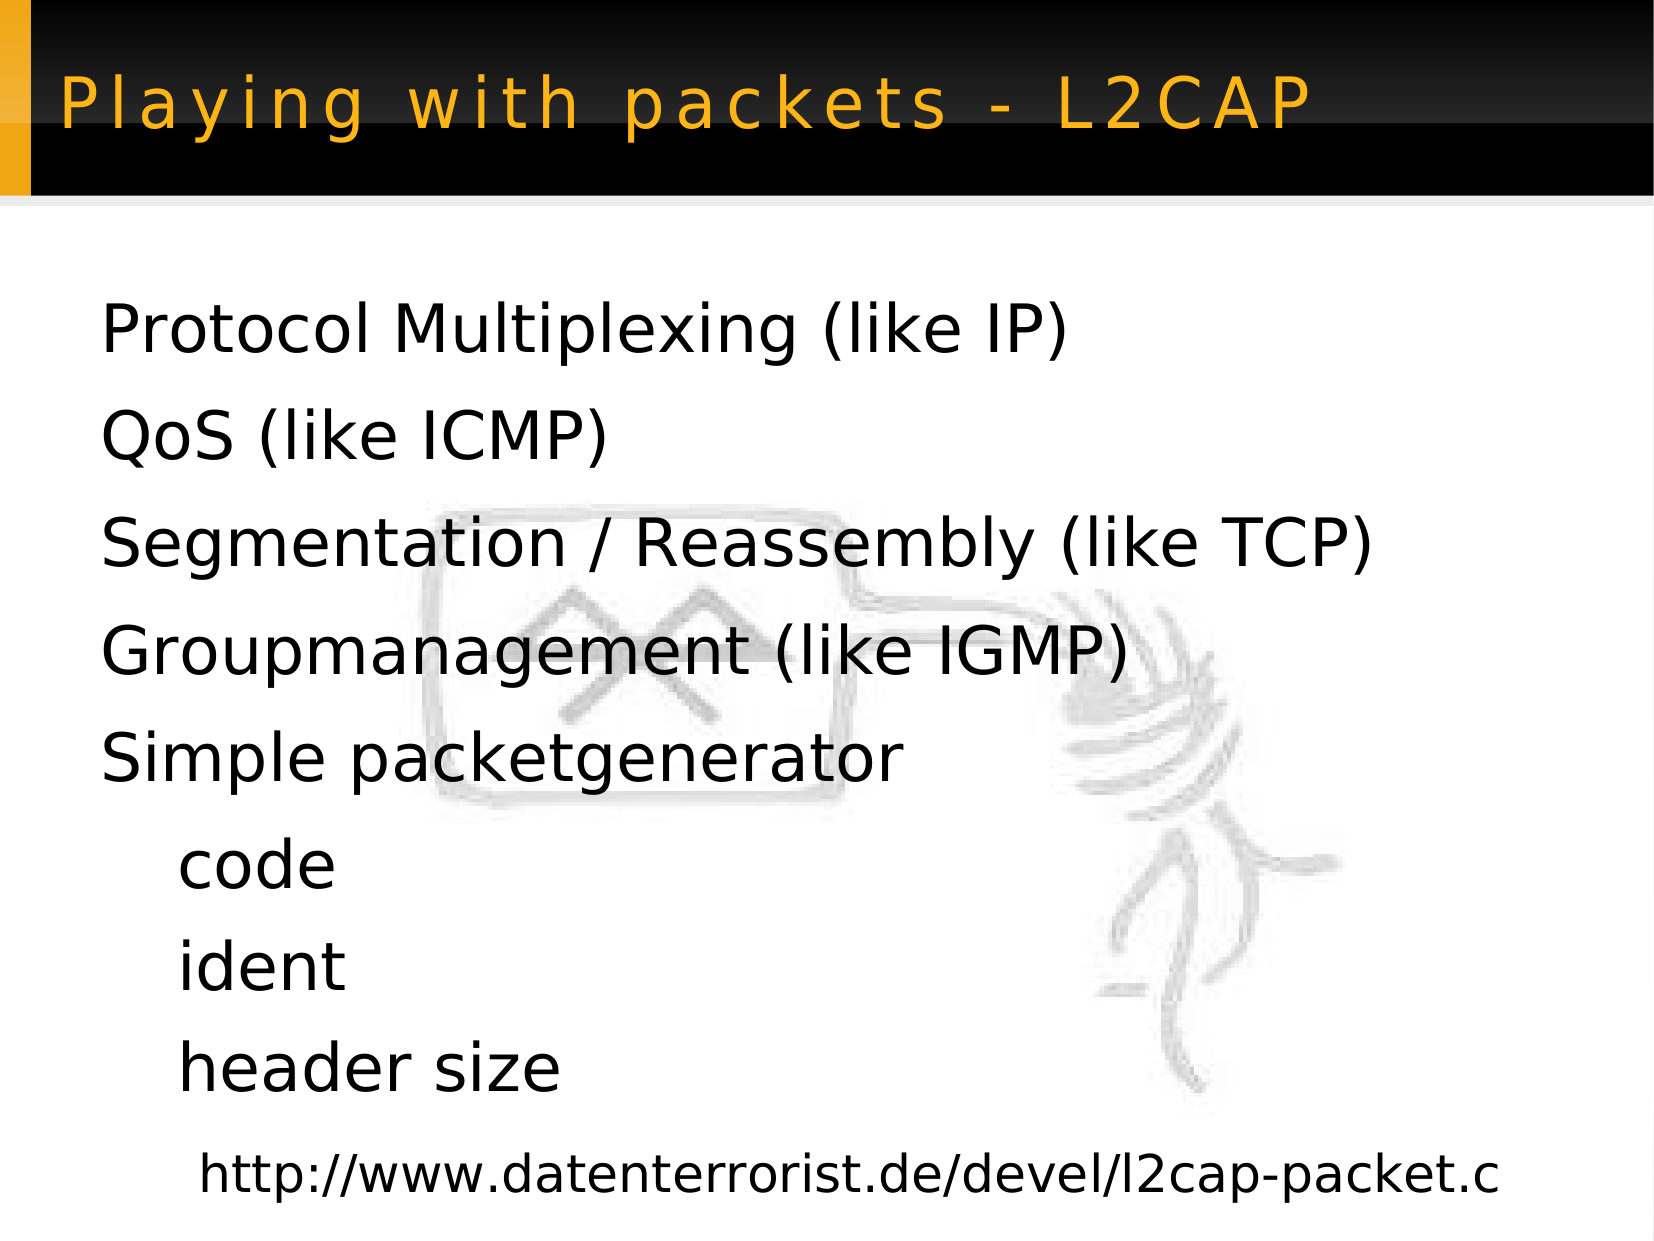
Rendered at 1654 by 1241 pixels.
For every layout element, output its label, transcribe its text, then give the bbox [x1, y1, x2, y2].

picture [0, 0, 1654, 1241]
list Protocol Multiplexing (like IP) QoS (like ICMP) Segmentation / Reassembly (like TCP) Groupmanagement (like IGMP) Simple packetgenerator code ident header size http://www.datenterrorist.de/devel/l2cap-packet.c [82, 290, 1571, 1209]
title Playing with packets - L2CAP [59, 29, 1477, 178]
